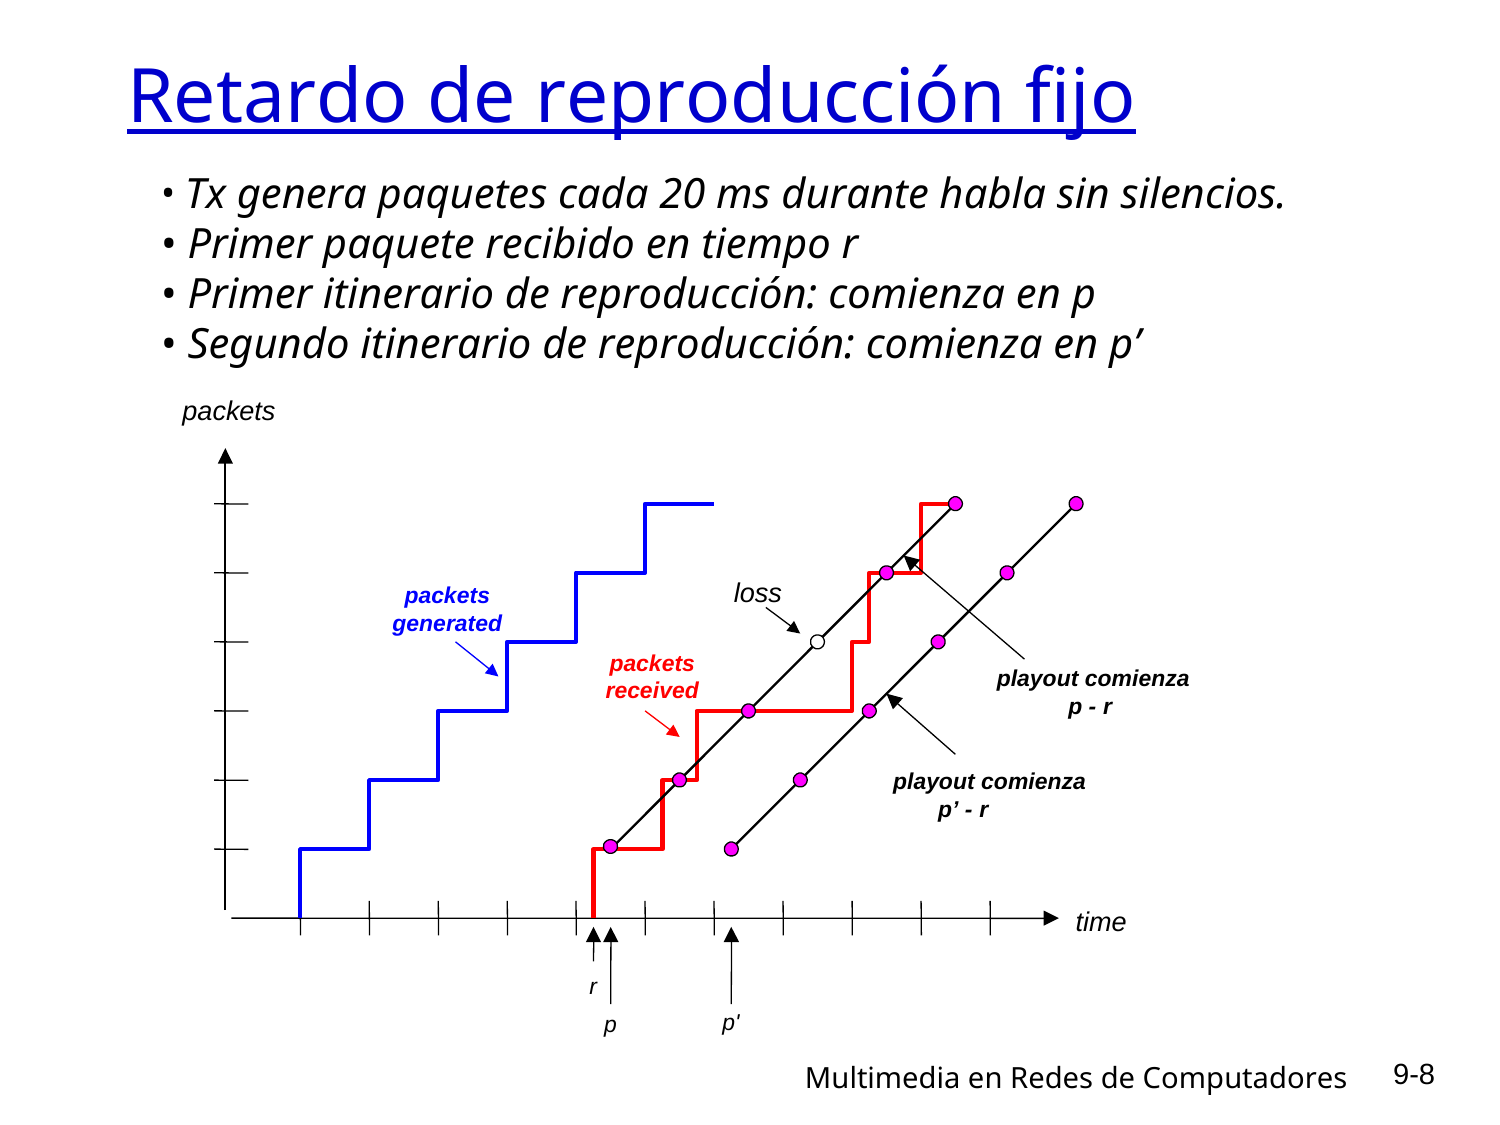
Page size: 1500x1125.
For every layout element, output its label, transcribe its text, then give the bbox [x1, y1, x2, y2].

text_box [903, 555, 921, 572]
text_box [948, 496, 963, 511]
text_box [603, 839, 618, 854]
text_box [879, 565, 894, 580]
text_box generated [392, 608, 503, 637]
text_box [1043, 910, 1059, 926]
text_box [603, 926, 619, 943]
text_box p [604, 1009, 618, 1038]
text_box playout comienza [996, 663, 1190, 692]
text_box [672, 773, 687, 787]
text_box [1069, 496, 1084, 511]
text_box [741, 704, 756, 718]
text_box [786, 620, 801, 634]
text_box packets [609, 648, 696, 675]
text_box p' [722, 1007, 740, 1036]
text_box time [1075, 904, 1127, 937]
text_box [217, 448, 233, 464]
text_box [886, 693, 903, 710]
text_box [484, 663, 499, 677]
text_box [931, 635, 946, 649]
text_box p - r [1068, 691, 1113, 719]
text_box packets [182, 393, 276, 427]
text_box [1000, 565, 1015, 580]
text_box [665, 724, 680, 737]
text_box r [589, 971, 598, 1000]
text_box [585, 926, 602, 943]
text_box packets [404, 580, 491, 608]
text_box loss [734, 575, 783, 609]
text_box [862, 704, 877, 718]
title Retardo de reproducción fijo [112, 0, 1388, 188]
text_box [724, 842, 739, 856]
text_box [723, 926, 740, 943]
text_box p’ - r [938, 794, 1032, 823]
text_box playout comienza [893, 767, 1087, 795]
text_box Tx genera paquetes cada 20 ms durante habla sin silencios. Primer paquete recibido en tiempo r Primer itinerario de reproducción: comienza en p Segundo itinerario de reproducción: comienza en p’ [146, 159, 1303, 376]
text_box [810, 635, 825, 649]
text_box received [605, 675, 700, 704]
text_box [793, 773, 808, 787]
